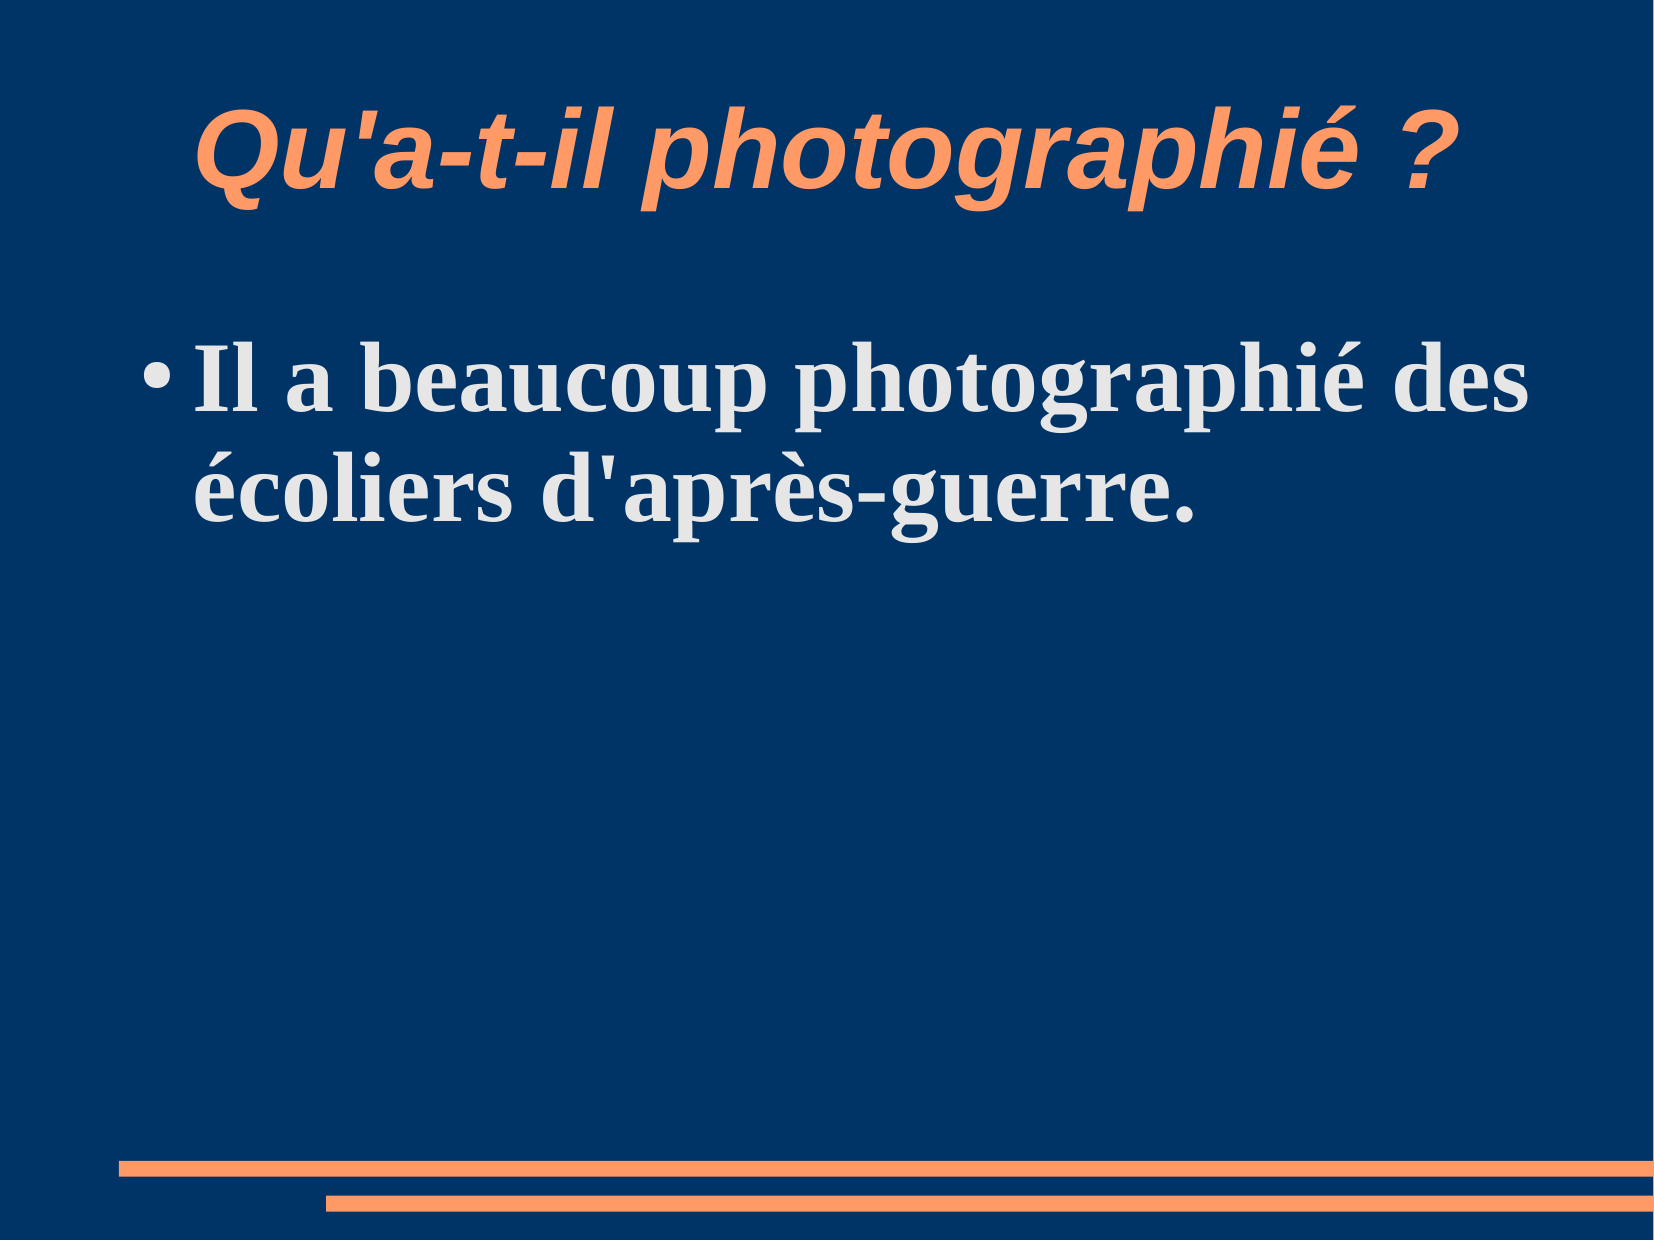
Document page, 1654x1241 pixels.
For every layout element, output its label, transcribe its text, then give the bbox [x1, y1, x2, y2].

title Qu'a-t-il photographié ? [121, 46, 1534, 254]
list Il a beaucoup photographié des écoliers d'après-guerre. [121, 322, 1561, 1132]
